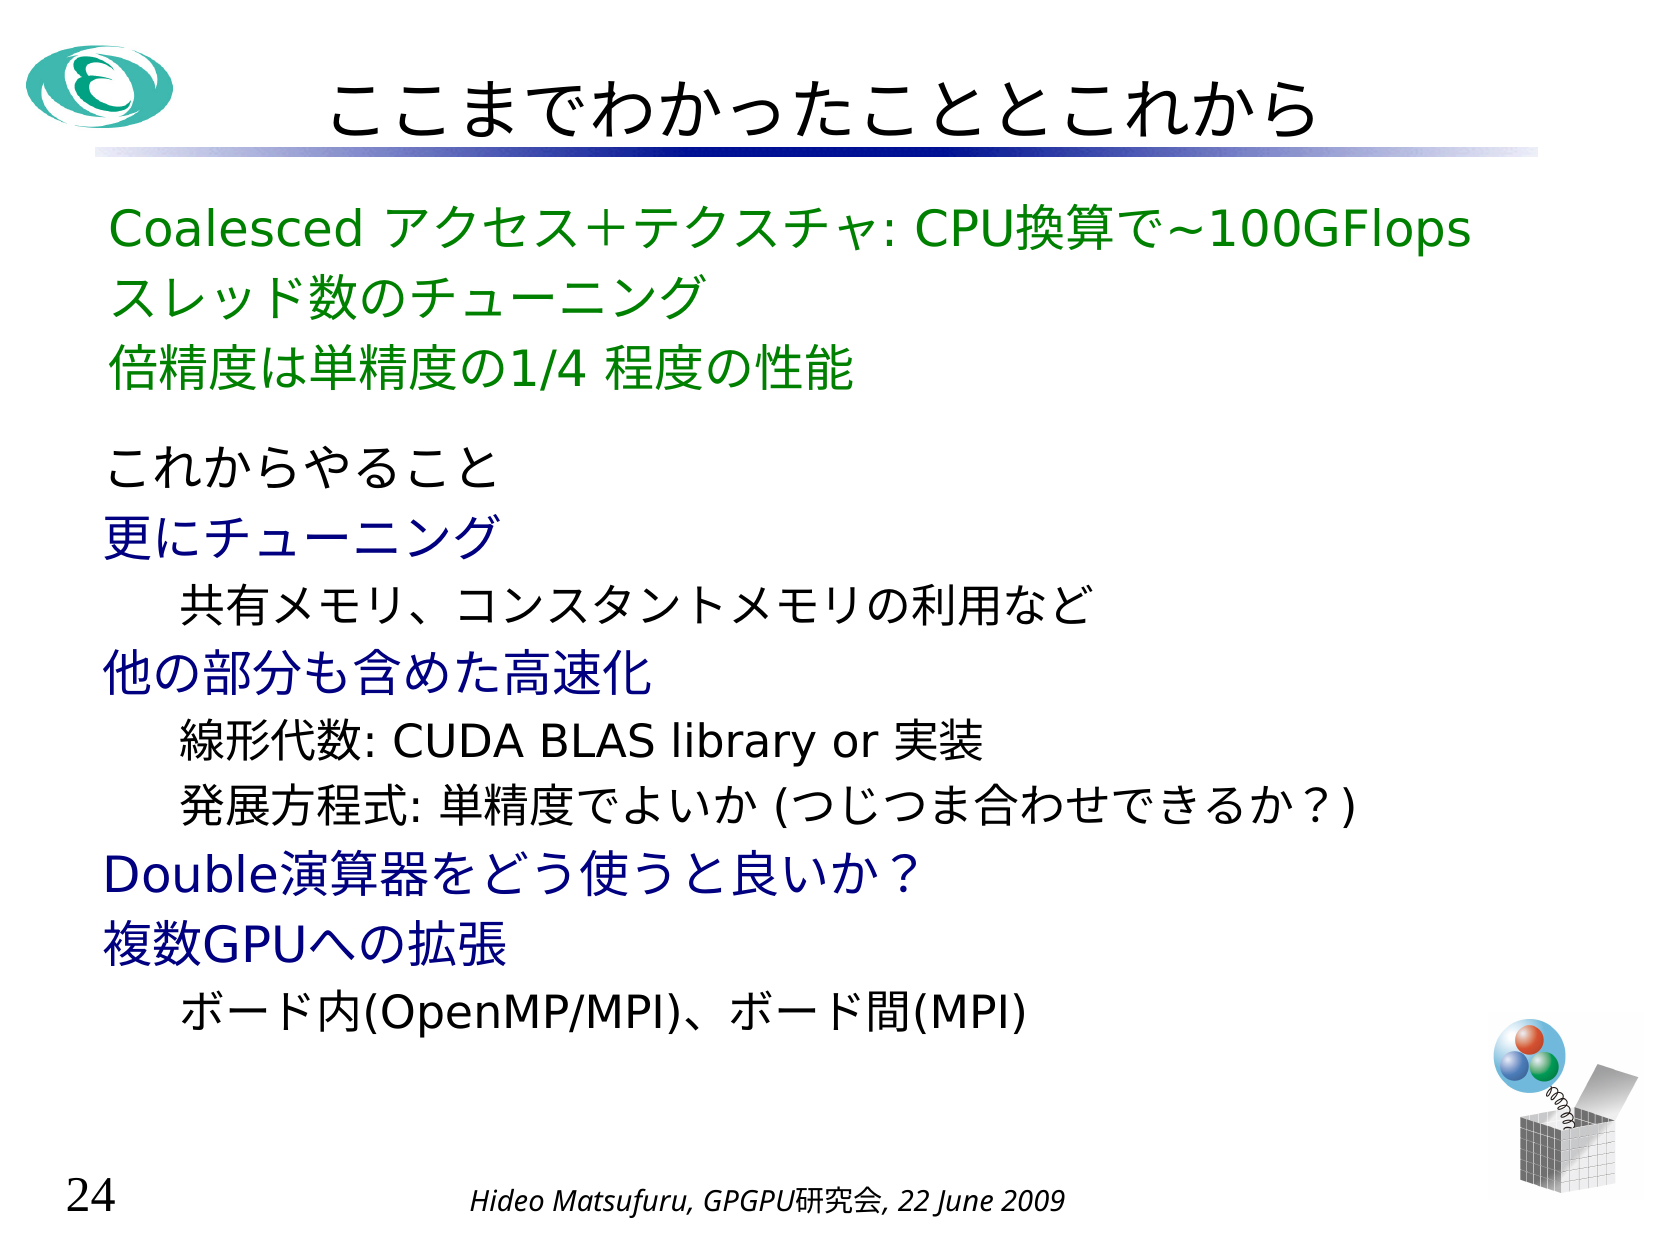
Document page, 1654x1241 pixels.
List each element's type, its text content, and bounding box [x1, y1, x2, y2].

picture [1488, 1012, 1644, 1200]
picture [95, 147, 198, 157]
title ここまでわかったこととこれから [198, 58, 1447, 165]
picture [20, 37, 179, 136]
list これからやること 更にチューニング 共有メモリ、コンスタントメモリの利用など 他の部分も含めた高速化 線形代数: CUDA BLAS library or 実装 発展方程式: 単精度でよいか (つじつま合わせできるか？) Double演算器をどう使うと良いか？ 複数GPUへの拡張 ボード内(OpenMP/MPI)、ボード間(MPI) [84, 440, 1537, 1039]
list Coalesced アクセス＋テクスチャ: CPU換算で~100GFlops スレッド数のチューニング 倍精度は単精度の1/4 程度の性能 [90, 199, 1566, 399]
picture [1447, 147, 1538, 157]
